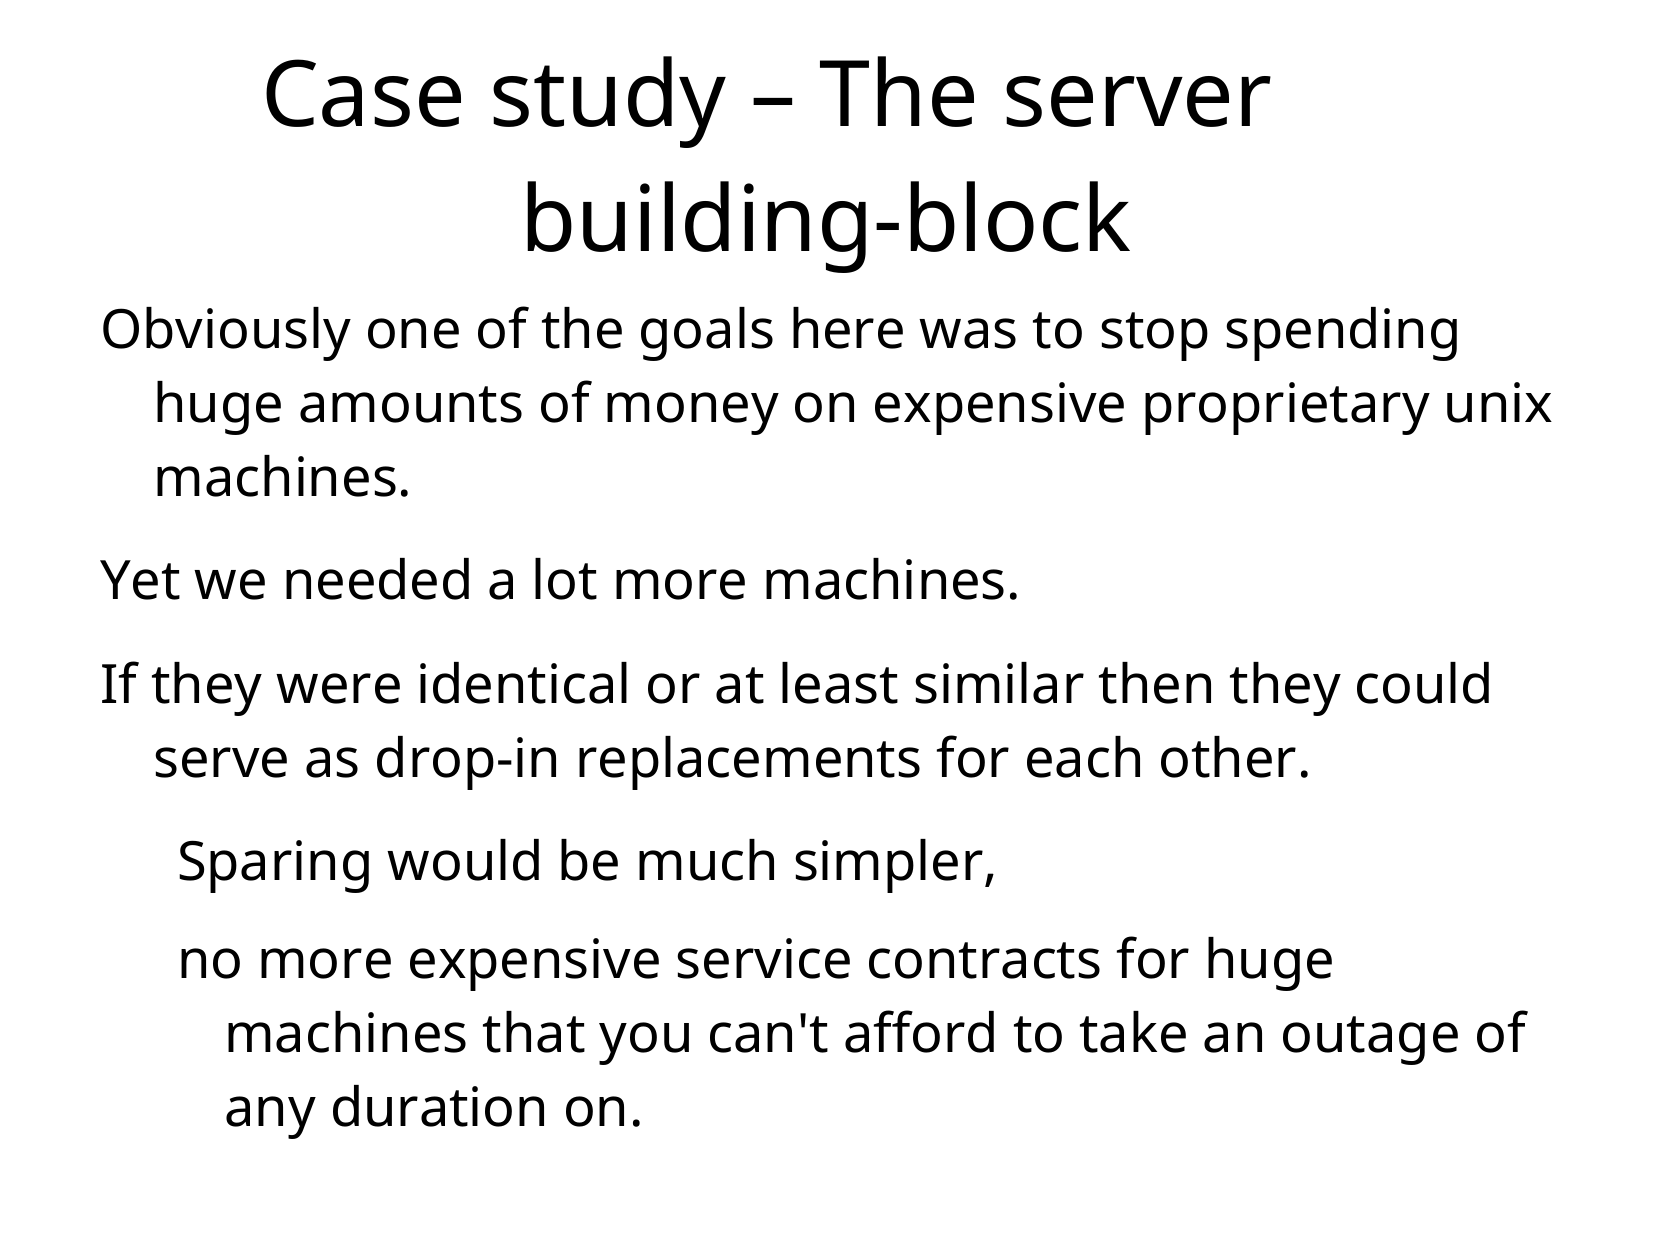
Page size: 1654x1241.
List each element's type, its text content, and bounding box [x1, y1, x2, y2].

title Case study – The server building-block [82, 42, 1571, 264]
list Obviously one of the goals here was to stop spending huge amounts of money on expensive proprietary unix machines. Yet we needed a lot more machines. If they were identical or at least similar then they could serve as drop-in replacements for each other. Sparing would be much simpler, no more expensive service contracts for huge machines that you can't afford to take an outage of any duration on. [82, 290, 1571, 1109]
